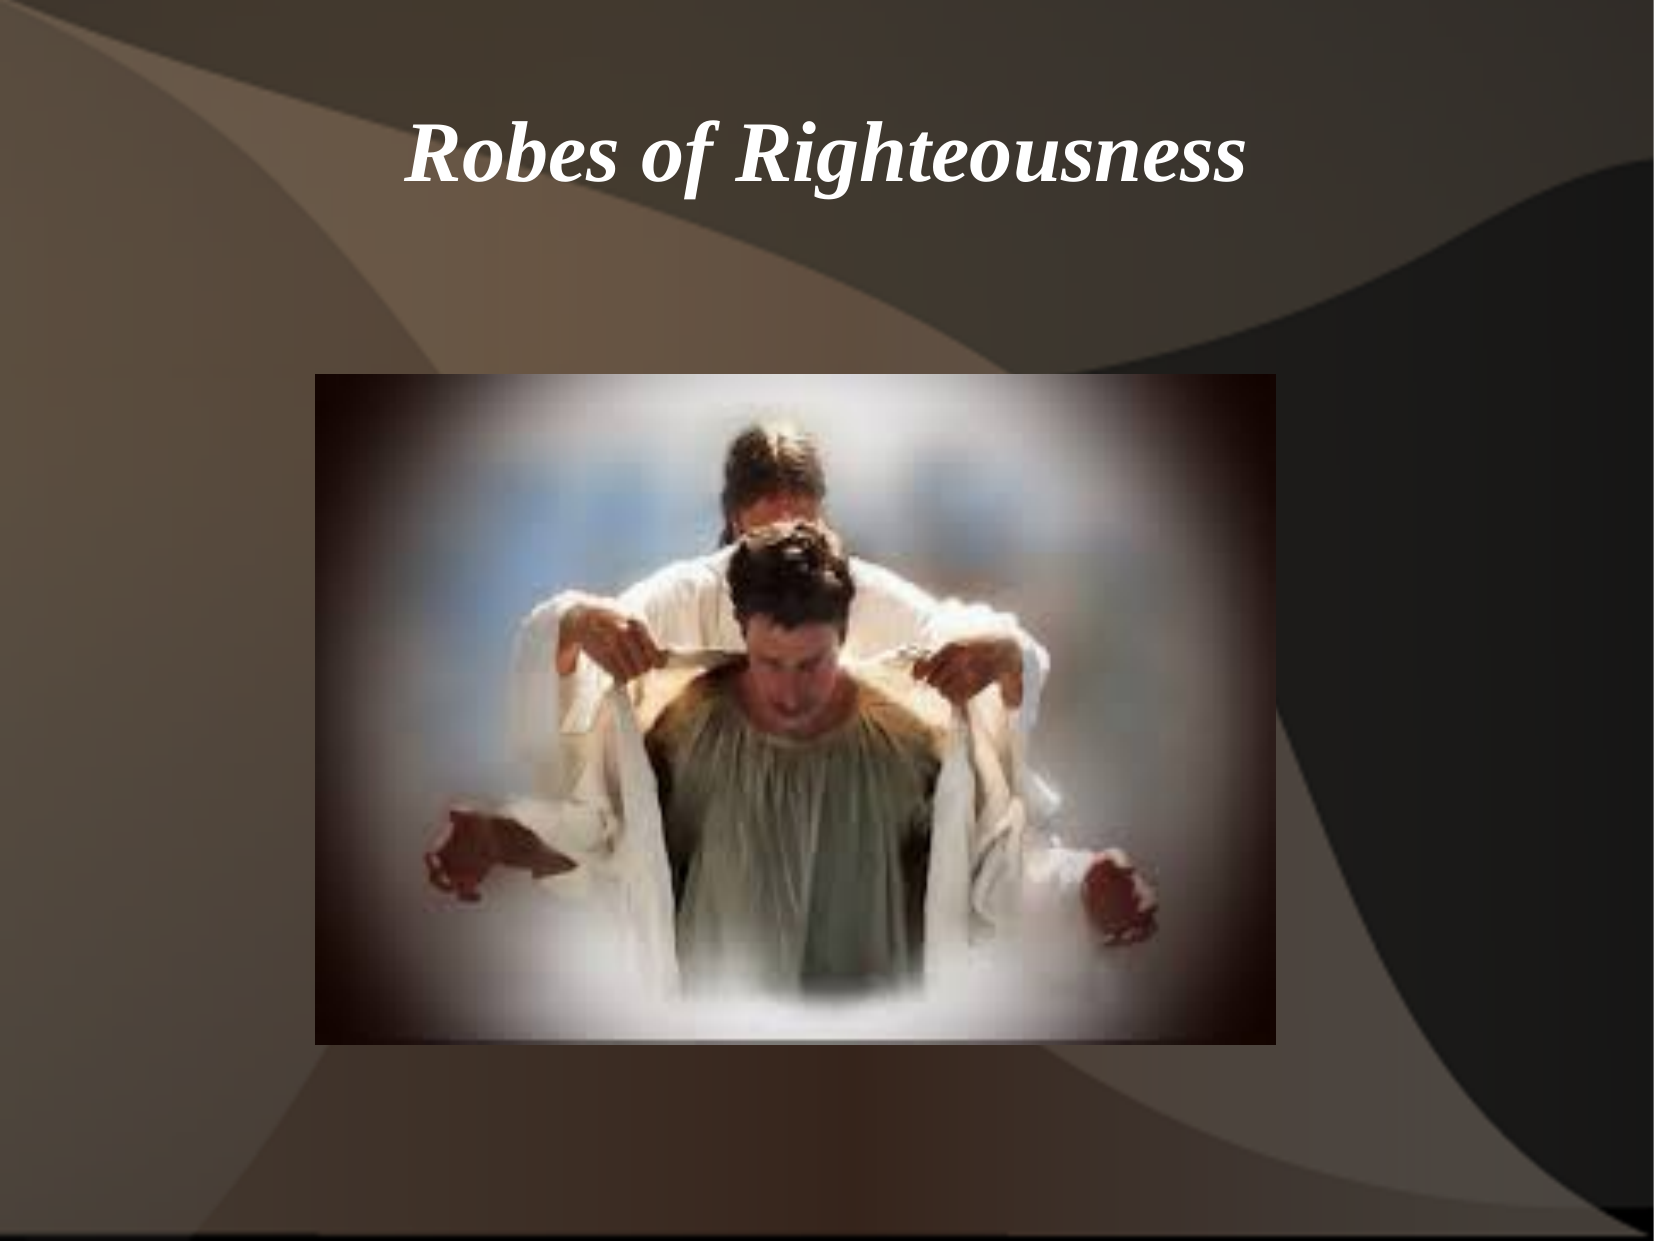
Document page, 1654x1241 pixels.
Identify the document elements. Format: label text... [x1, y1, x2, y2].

picture [0, 0, 1654, 1241]
title Robes of Righteousness [82, 49, 1571, 257]
